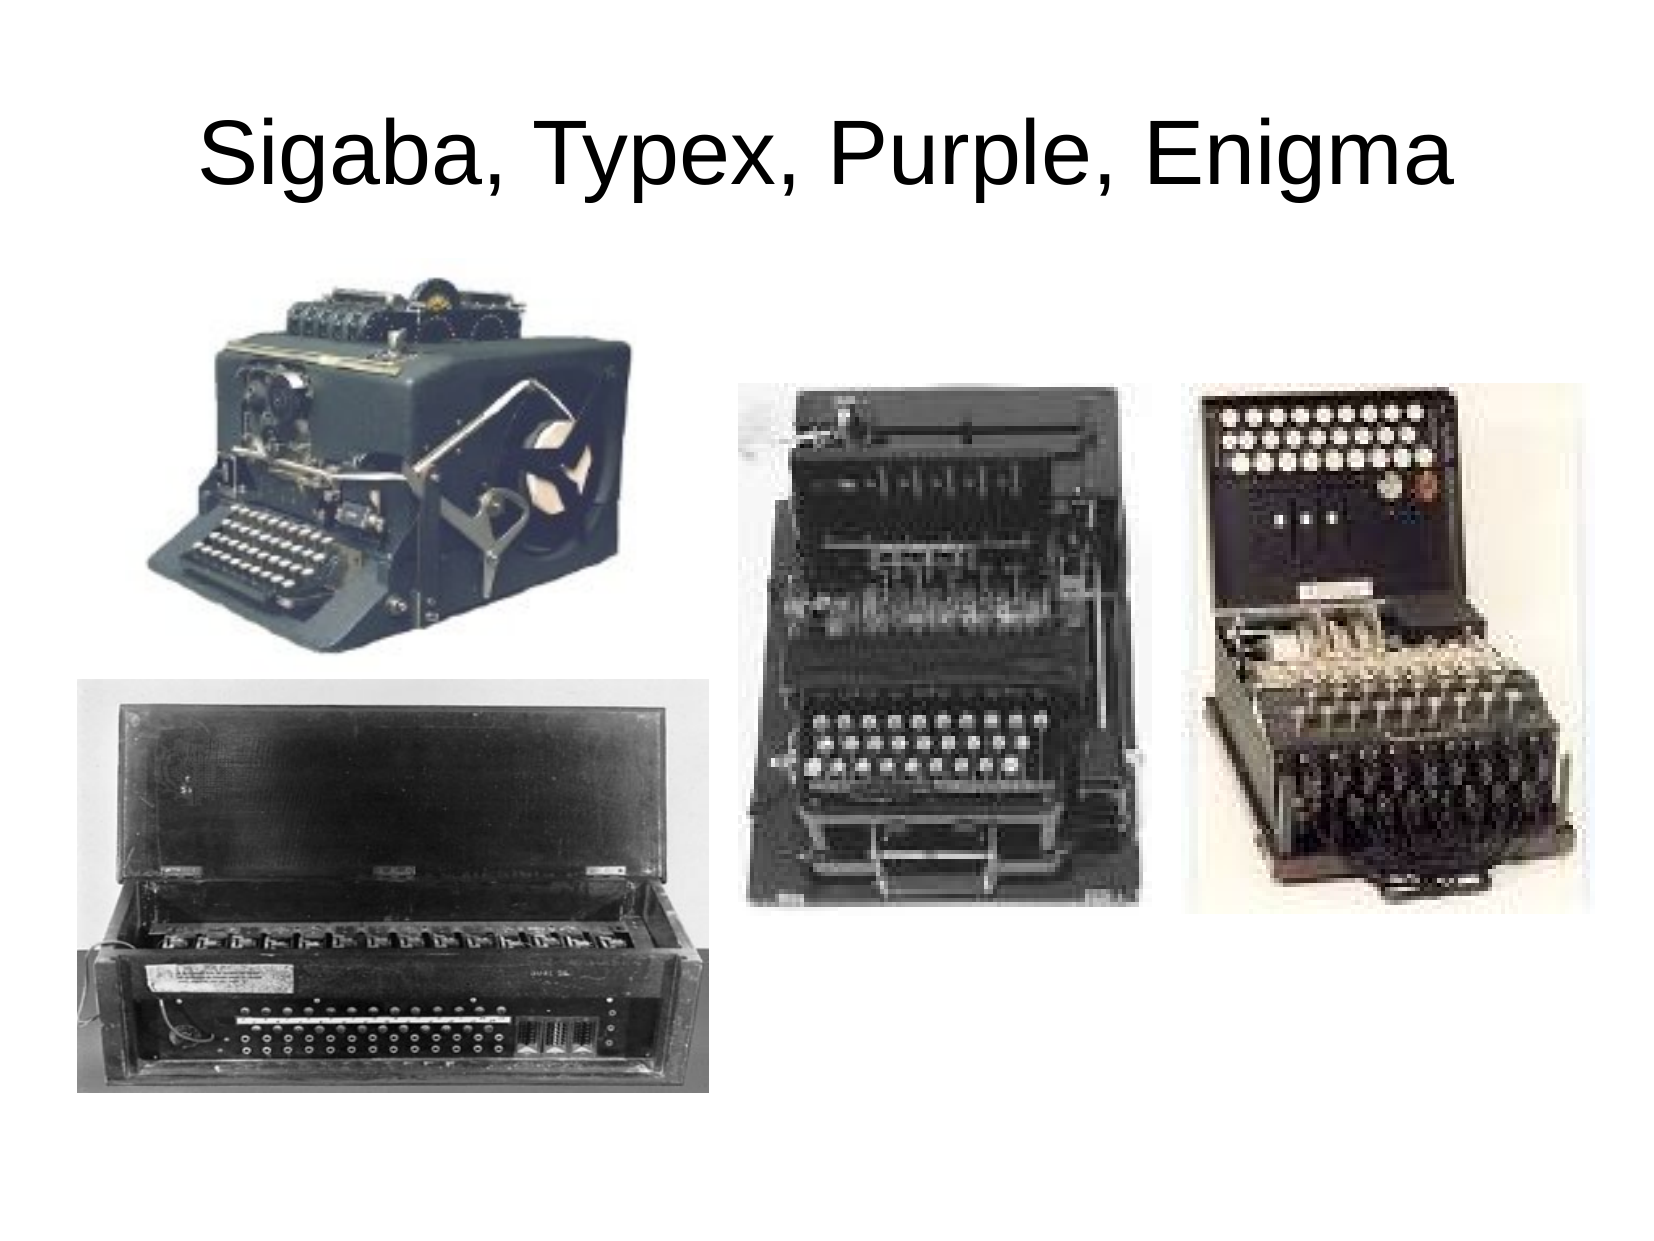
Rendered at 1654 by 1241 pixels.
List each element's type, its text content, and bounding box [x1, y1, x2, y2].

picture [77, 679, 709, 1093]
picture [1181, 383, 1595, 914]
picture [125, 258, 658, 672]
title Sigaba, Typex, Purple, Enigma [82, 49, 1571, 257]
picture [738, 383, 1152, 916]
